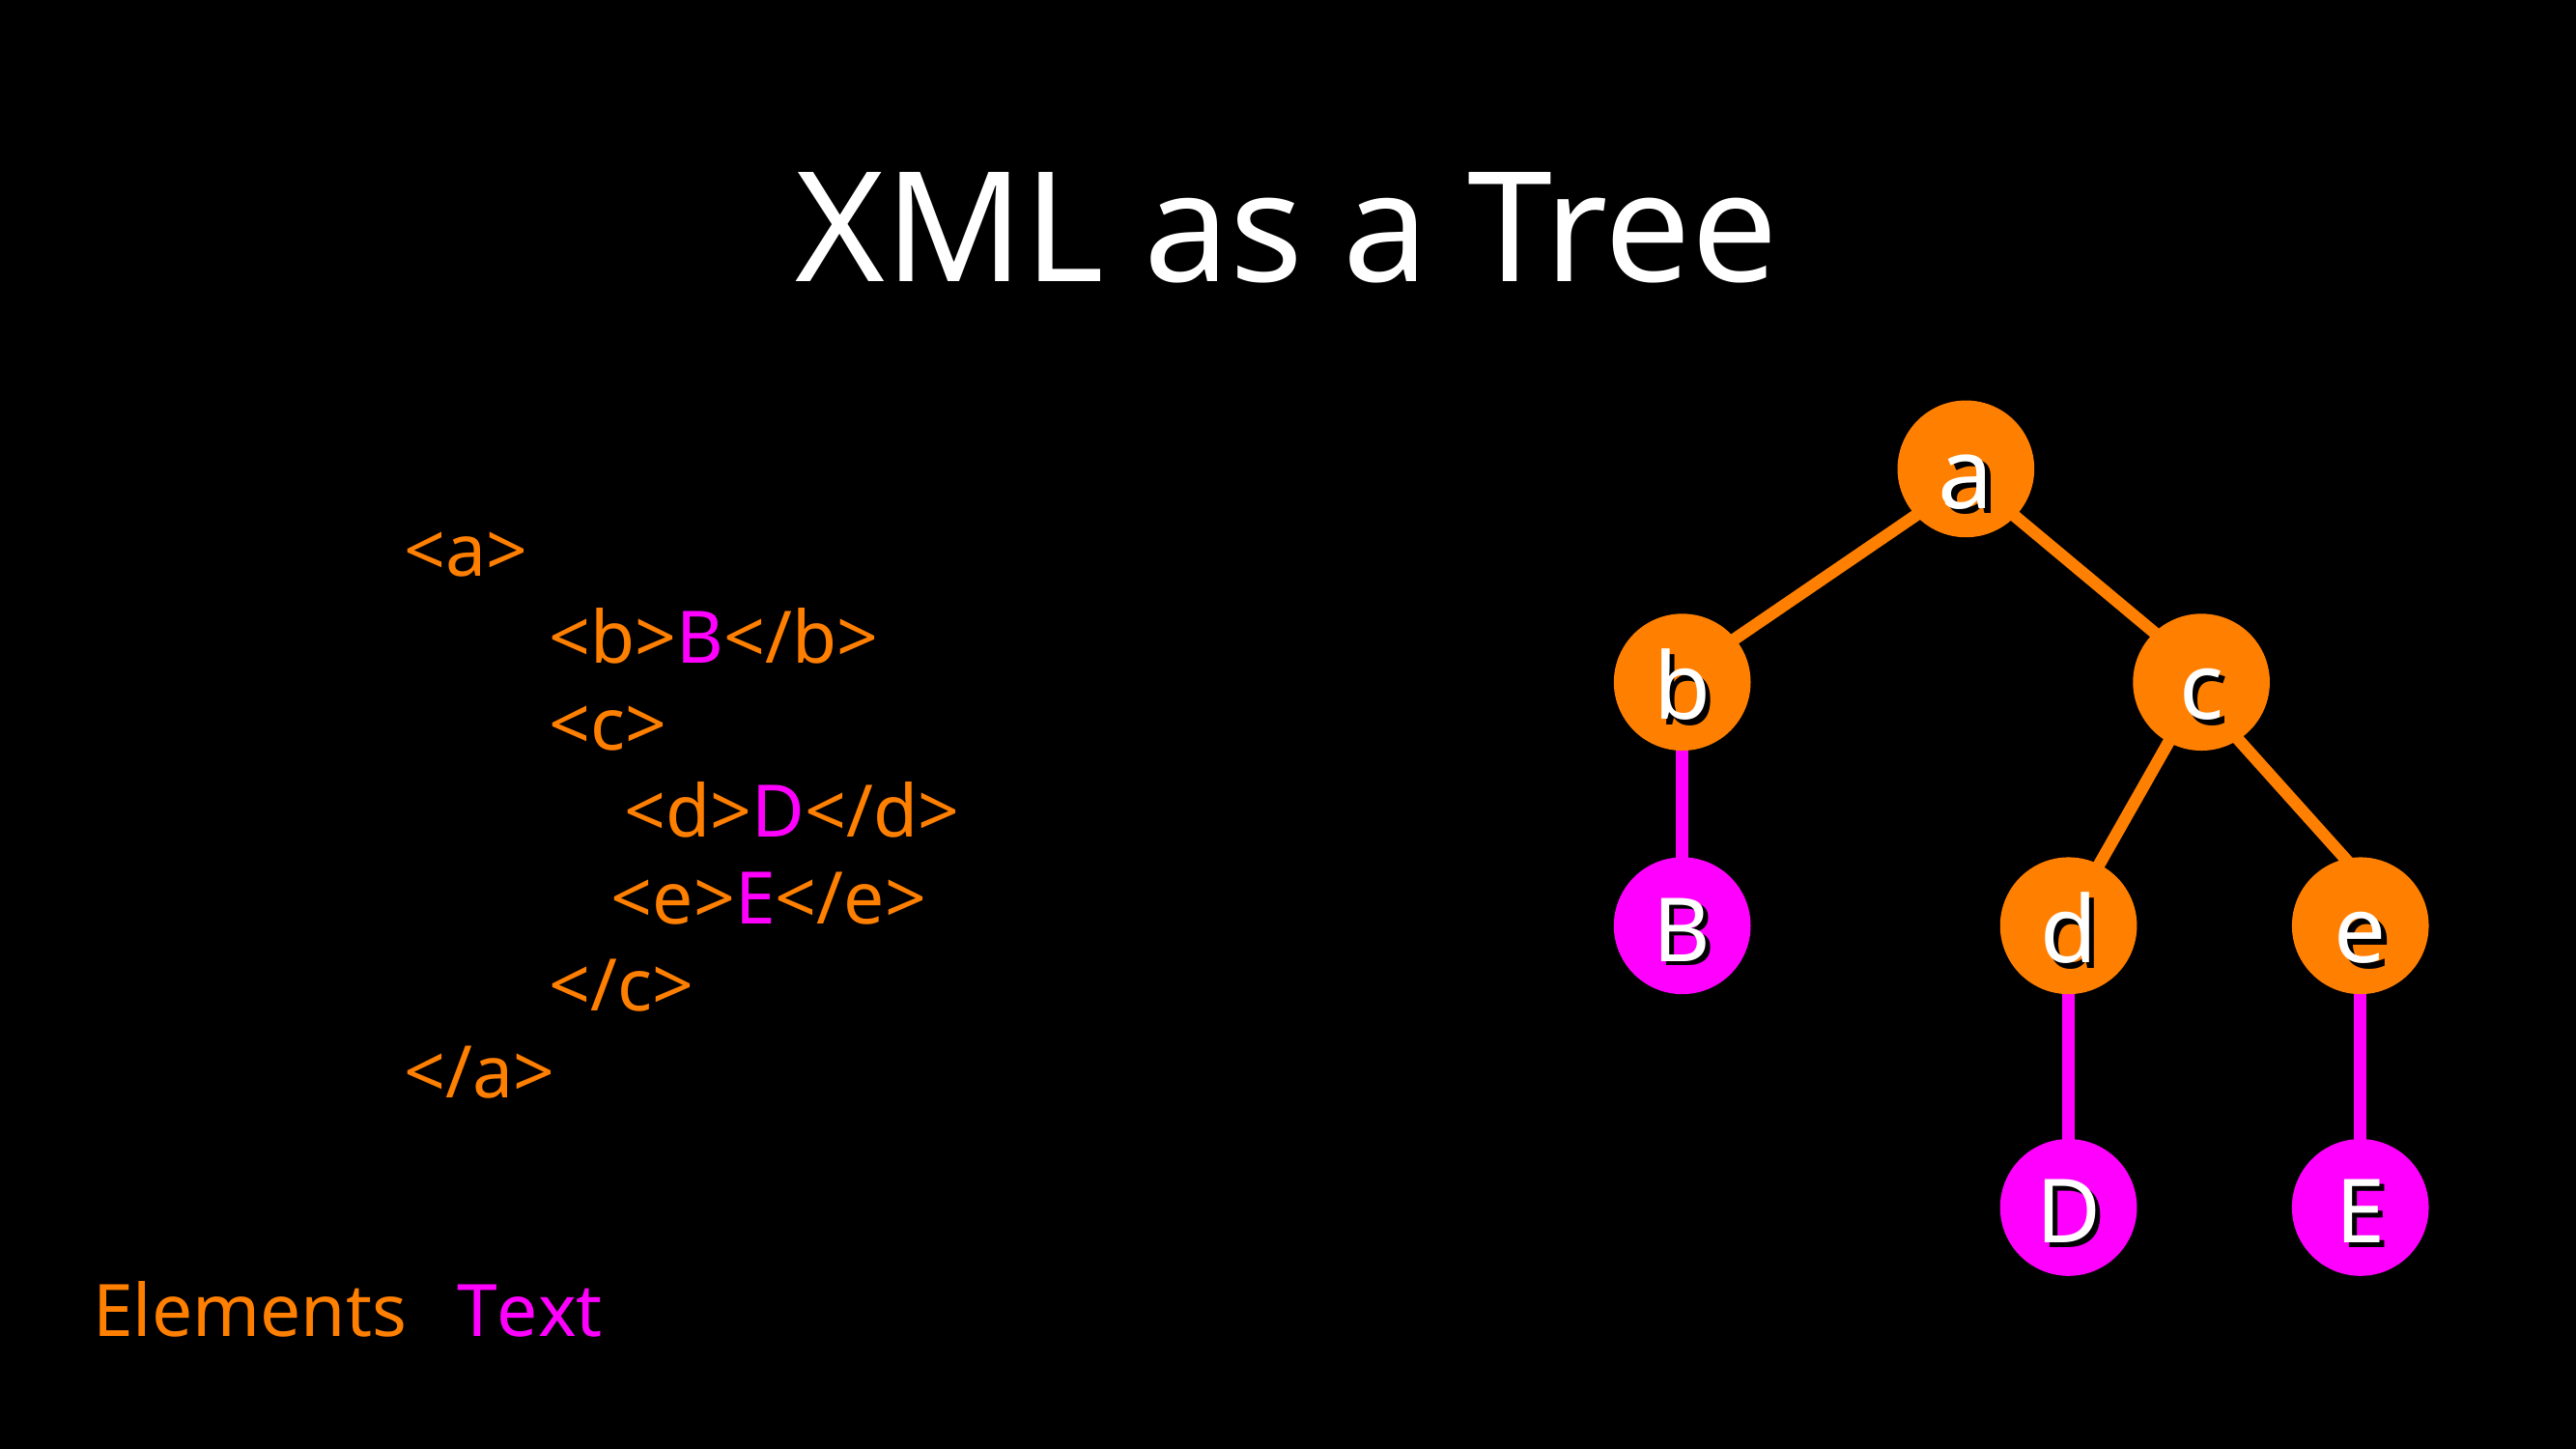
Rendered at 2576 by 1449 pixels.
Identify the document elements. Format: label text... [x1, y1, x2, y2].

text_box <a> <b>B</b> <c> <d>D</d> <e>E</e> </c> </a> [404, 503, 960, 1113]
text_box Elements [93, 1264, 408, 1351]
text_box a [1897, 400, 2035, 538]
text_box c [2133, 613, 2270, 752]
text_box b [1613, 613, 1751, 752]
text_box D [1999, 1139, 2137, 1276]
title XML as a Tree [183, 38, 2392, 403]
text_box d [1999, 857, 2137, 995]
text_box a [1957, 488, 1976, 502]
text_box Text [456, 1264, 603, 1351]
text_box e [2291, 857, 2429, 995]
text_box E [2291, 1139, 2429, 1276]
text_box B [1613, 857, 1751, 995]
